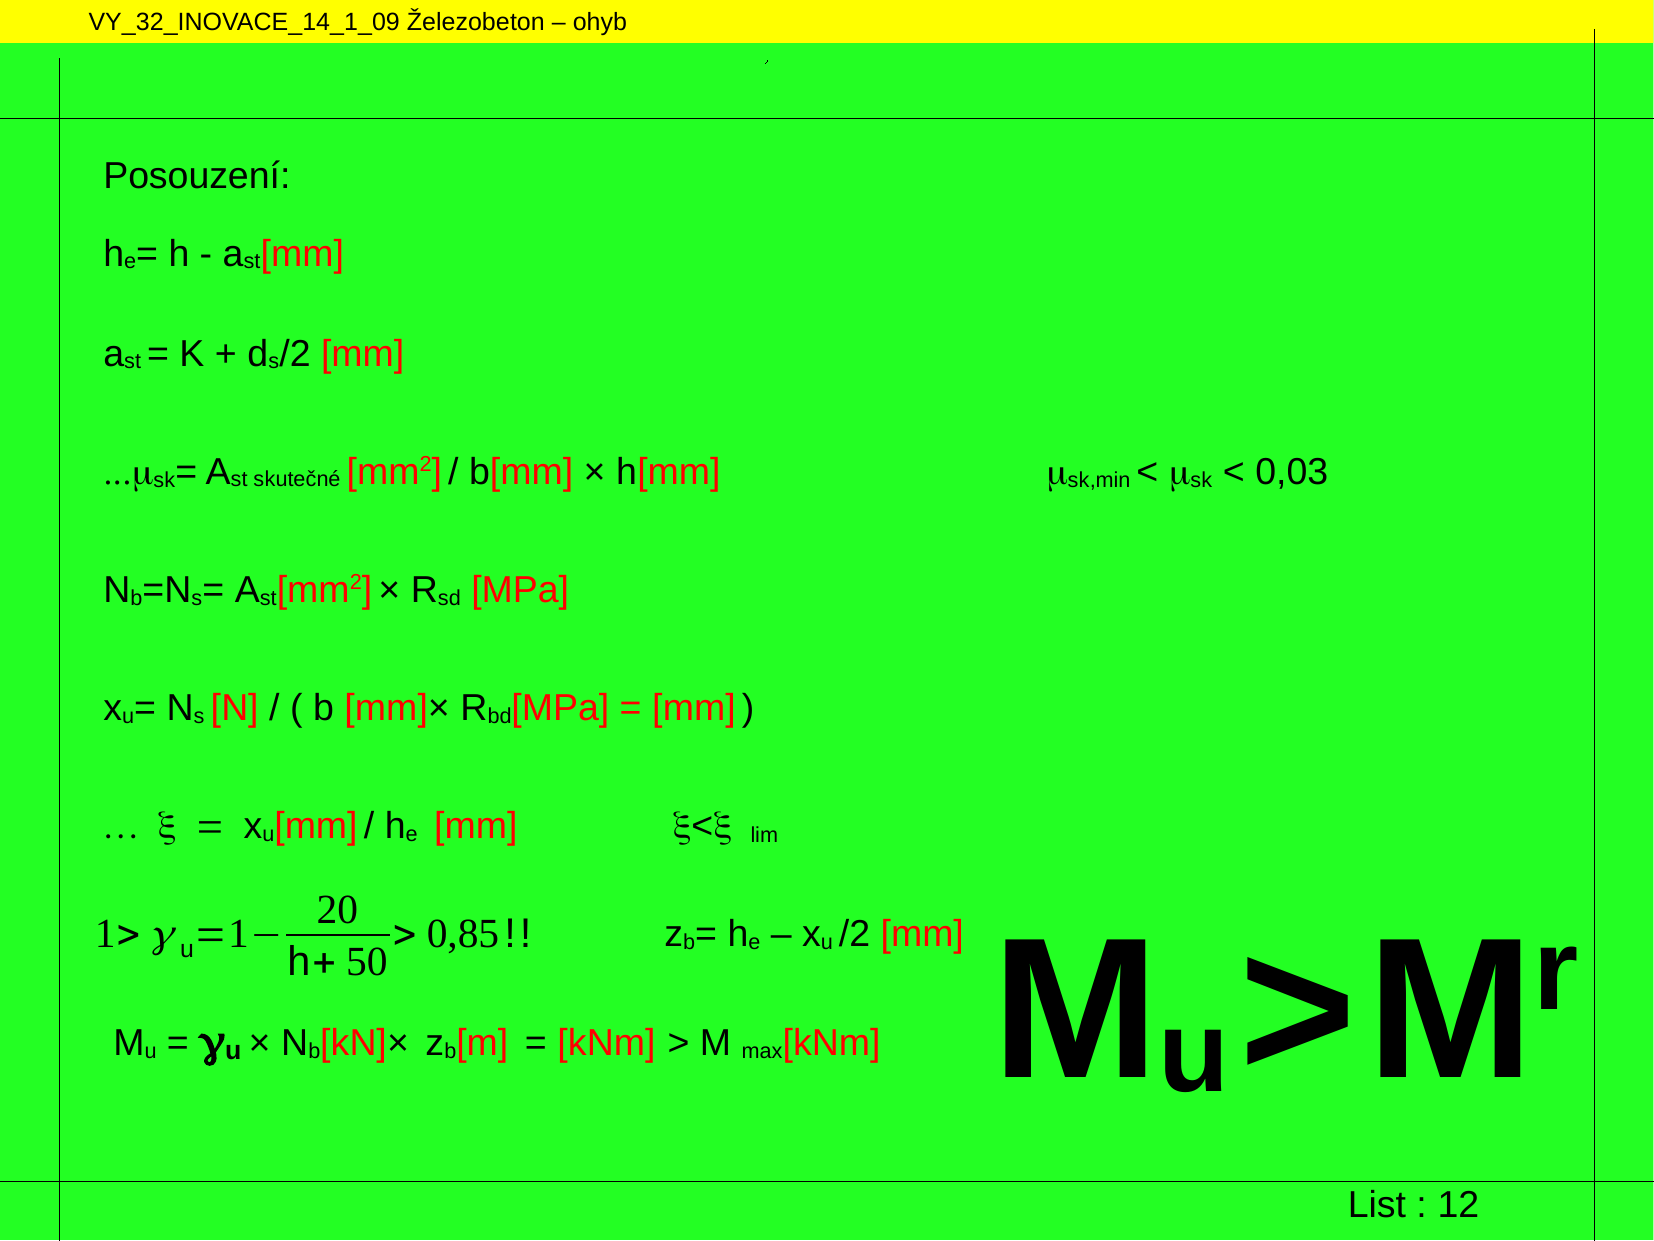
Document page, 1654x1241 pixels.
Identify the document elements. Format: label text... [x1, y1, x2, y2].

text_box ast = K + ds/2 [mm] [88, 324, 600, 394]
text_box zb= he – xu /2 [mm] [649, 905, 974, 975]
text_box … x = xu[mm] / he [mm] x<x lim [88, 797, 879, 871]
text_box Mu = gu × Nb[kN]× zb[m] = [kNm] > M max[kNm] [98, 1006, 916, 1093]
text_box Nb=Ns= Ast[mm2] × Rsd [MPa] [88, 561, 778, 632]
text_box VY_32_INOVACE_14_1_09 Železobeton – ohyb [0, 0, 1654, 43]
text_box List : <číslo> [1357, 1176, 1599, 1241]
text_box xu= Ns [N] / ( b [mm]× Rbd[MPa] = [mm] ) [88, 679, 770, 749]
chart [88, 885, 537, 986]
text_box he= h - ast[mm] [88, 224, 374, 296]
text_box Posouzení: [88, 147, 317, 205]
text_box Mu > Mr [974, 885, 1620, 1205]
text_box ...msk= Ast skutečné [mm2] / b[mm] × h[mm] msk,min < msk < 0,03 [88, 442, 1506, 516]
